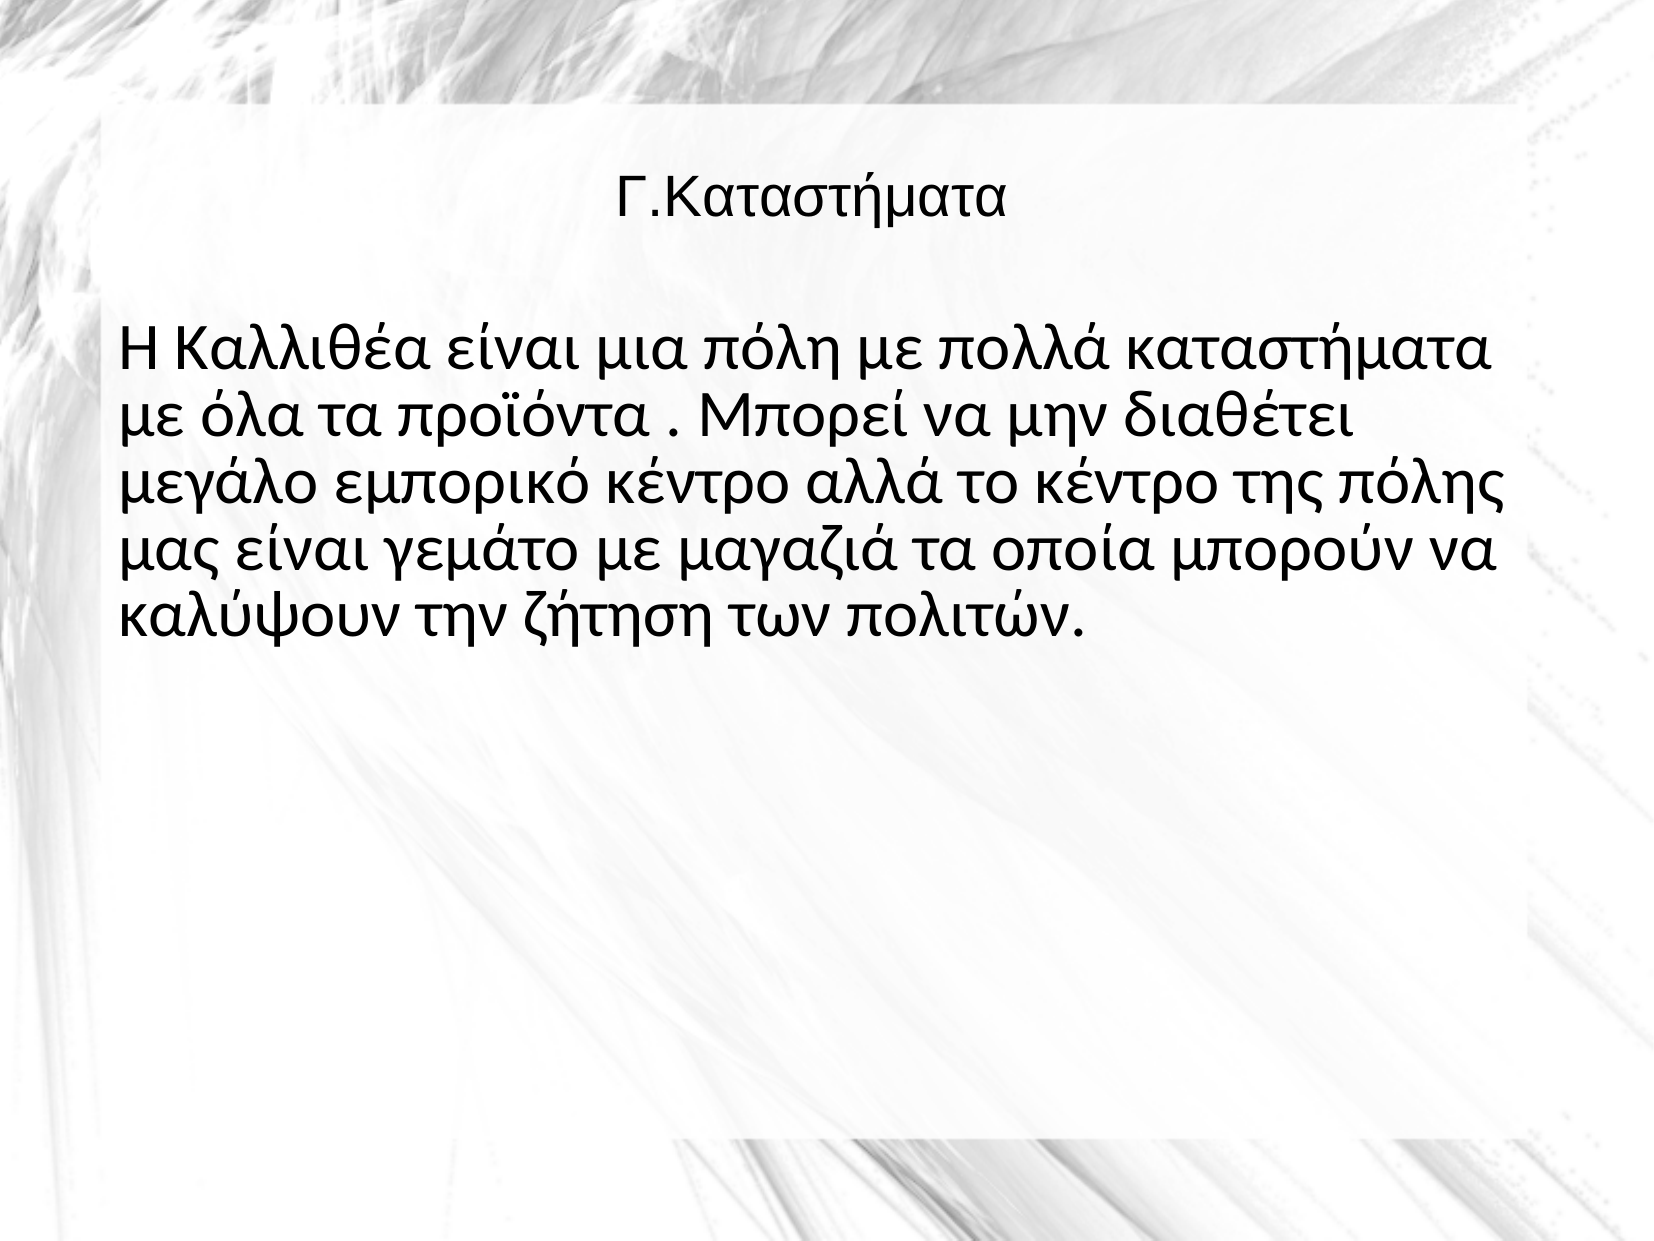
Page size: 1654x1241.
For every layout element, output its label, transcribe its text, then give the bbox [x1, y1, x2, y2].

title Γ.Καταστήματα [118, 112, 1506, 281]
picture [0, 0, 1654, 1241]
list Η Καλλιθέα είναι μια πόλη με πολλά καταστήματα με όλα τα προϊόντα . Μπορεί να μην διαθέτει μεγάλο εμπορικό κέντρο αλλά το κέντρο της πόλης μας είναι γεμάτο με μαγαζιά τα οποία μπορούν να καλύψουν την ζήτηση των πολιτών. [118, 319, 1571, 945]
